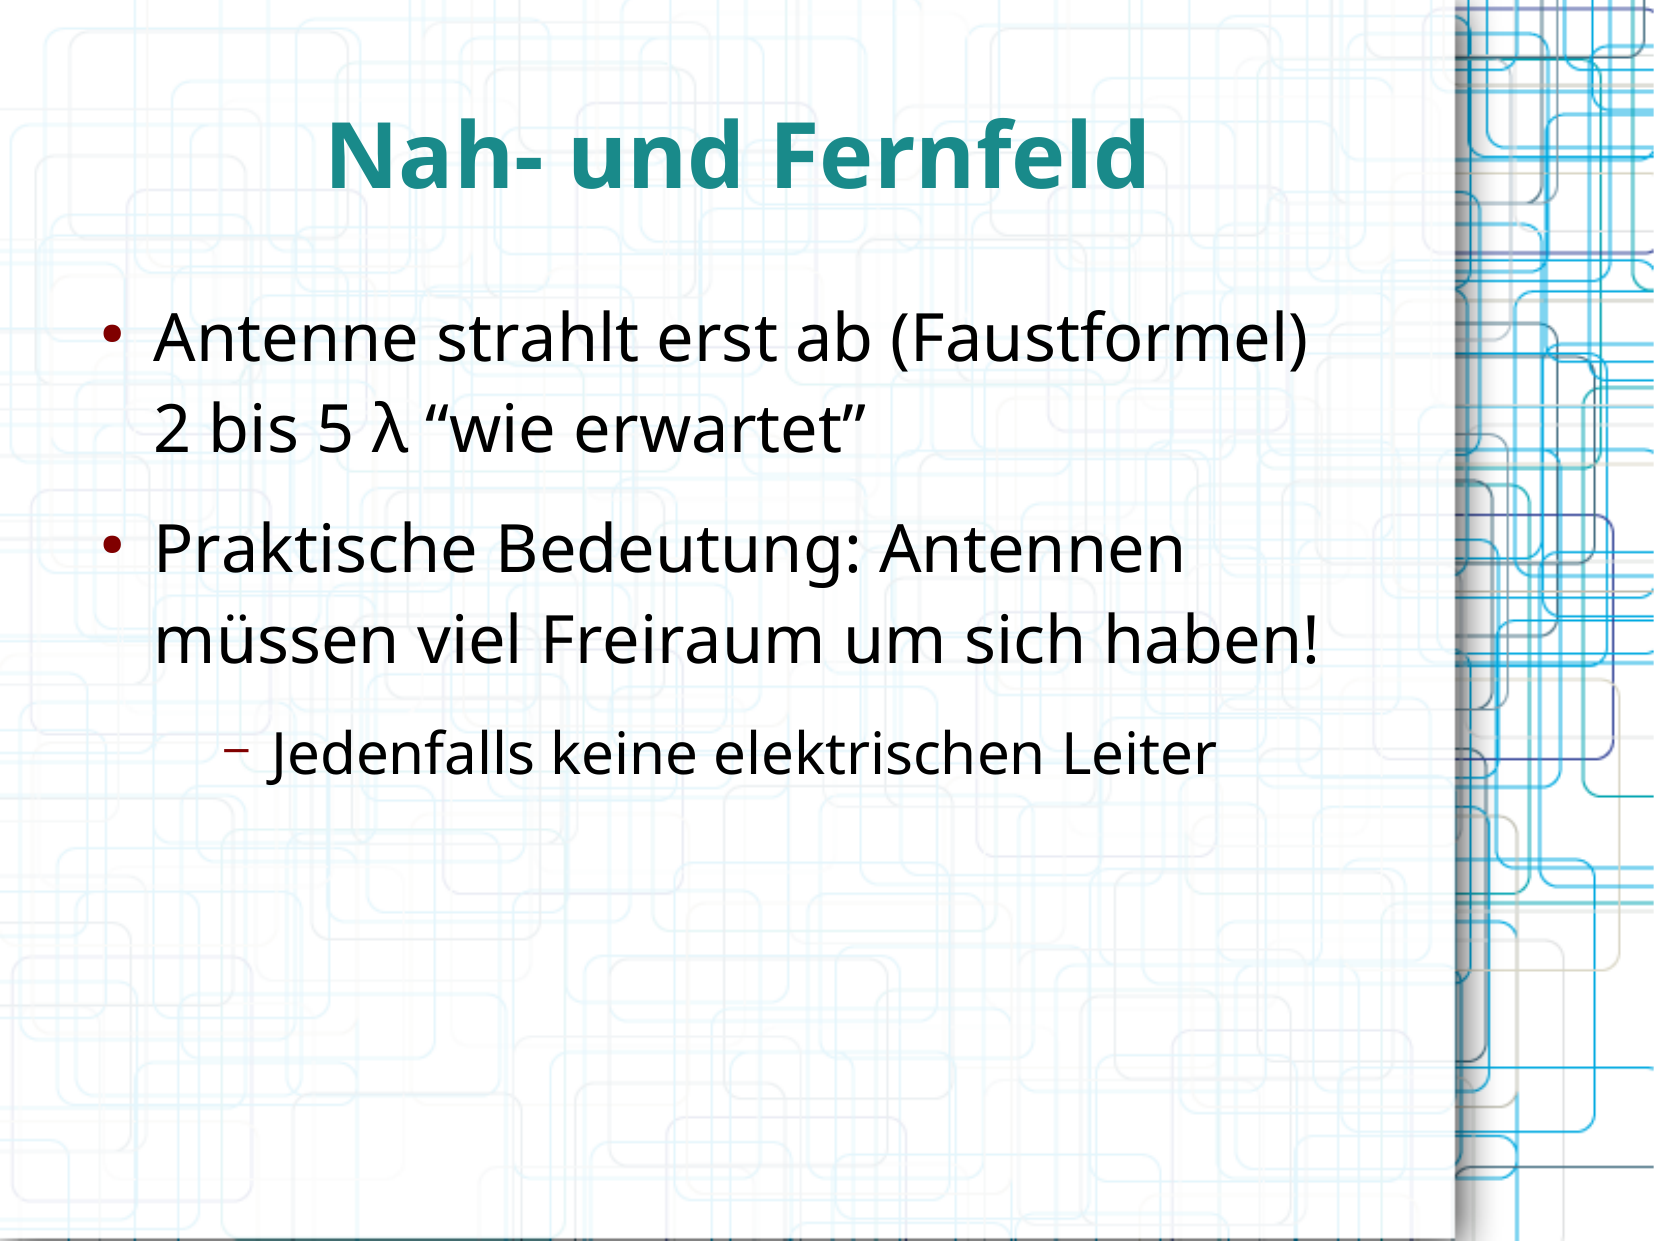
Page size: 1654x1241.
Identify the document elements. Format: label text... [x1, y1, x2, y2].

title Nah- und Fernfeld [59, 49, 1418, 257]
picture [0, 0, 1654, 1241]
list Antenne strahlt erst ab (Faustformel) 2 bis 5 λ “wie erwartet” Praktische Bedeutung: Antennen müssen viel Freiraum um sich haben! Jedenfalls keine elektrischen Leiter [82, 290, 1418, 1010]
